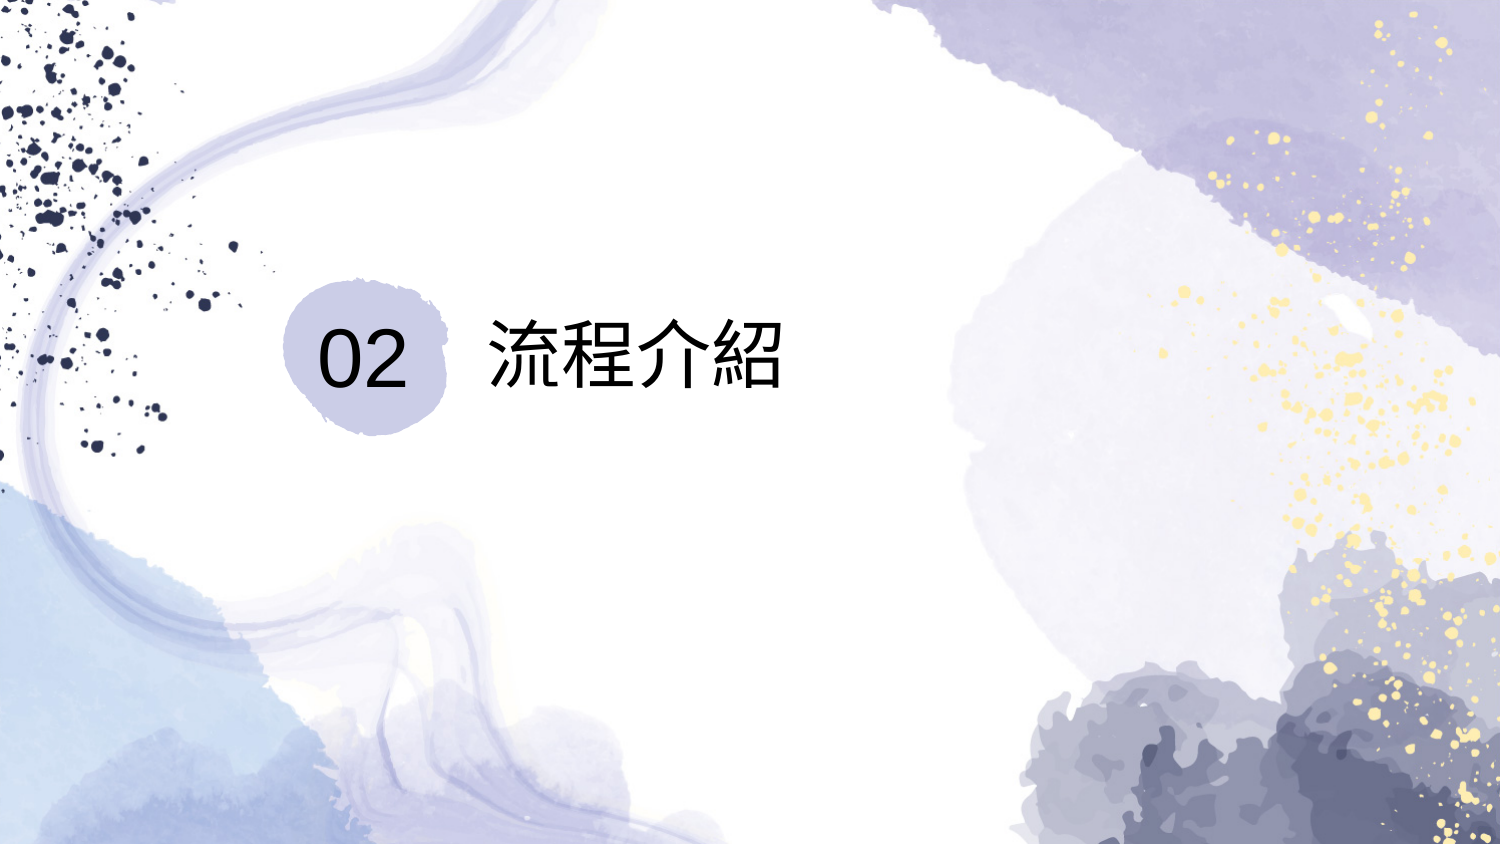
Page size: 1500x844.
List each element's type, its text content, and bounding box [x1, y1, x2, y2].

text_box 流程介紹 [470, 283, 1110, 422]
text_box [322, 417, 426, 437]
text_box [319, 277, 396, 288]
text_box 02 [264, 288, 464, 417]
